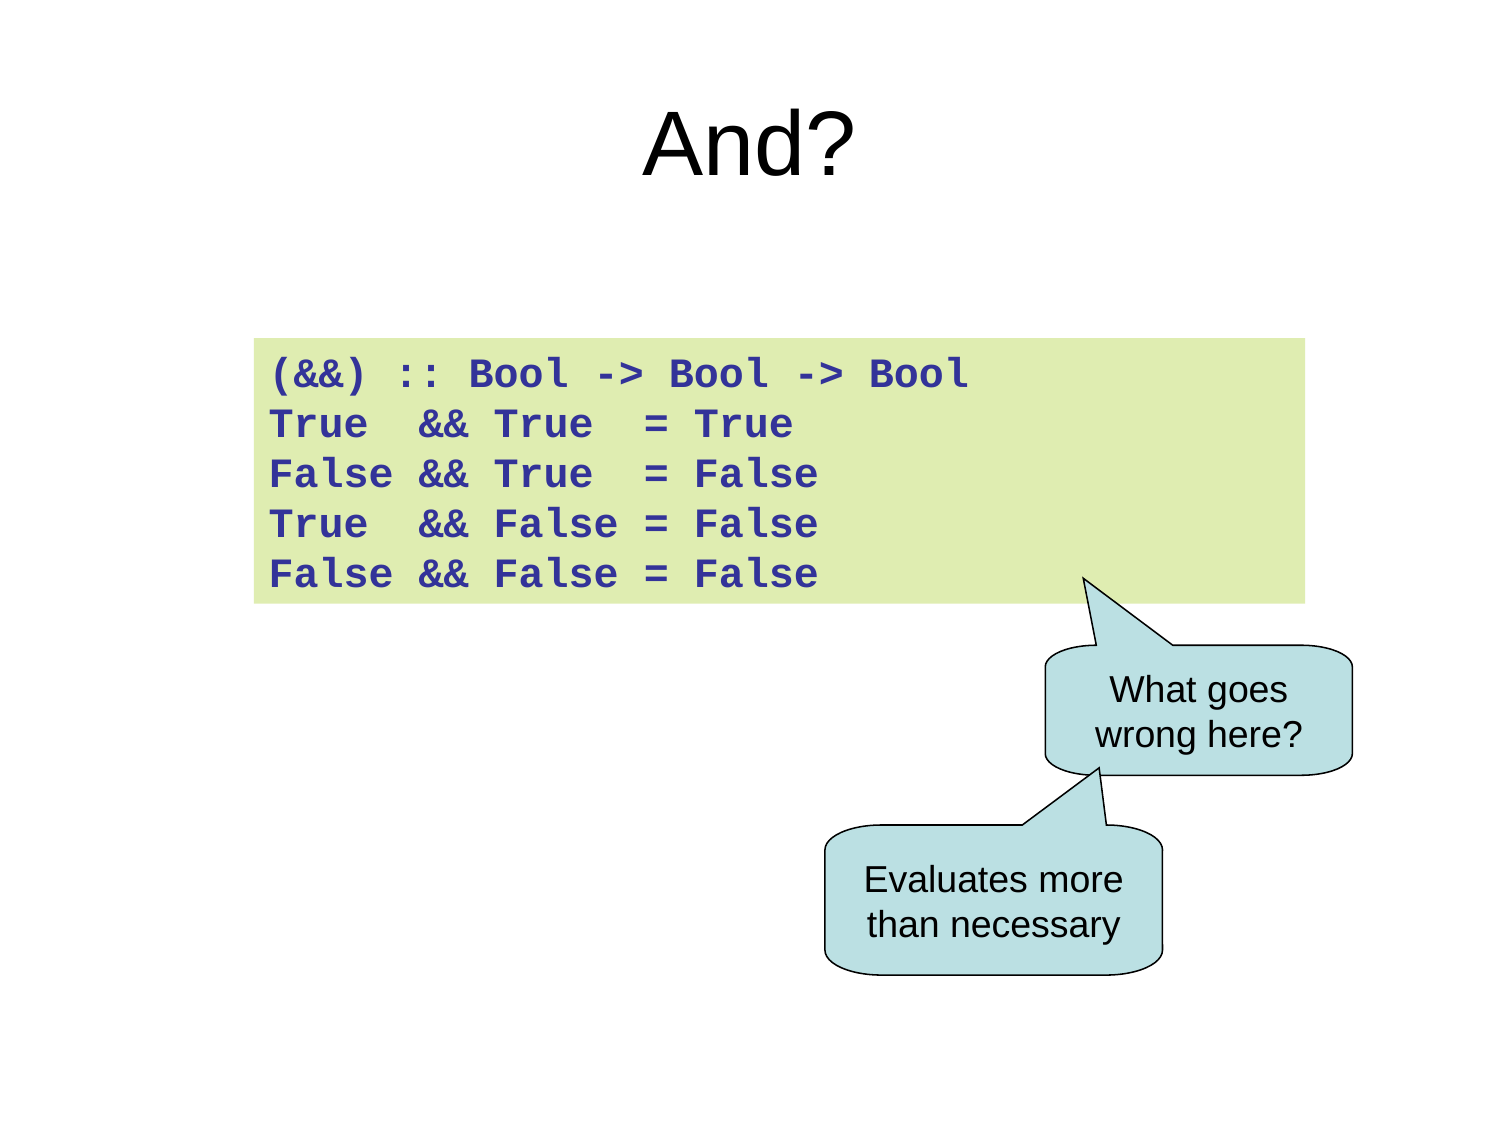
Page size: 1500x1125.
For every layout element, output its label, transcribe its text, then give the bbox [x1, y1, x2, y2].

text_box (&&) :: Bool -> Bool -> Bool True && True = True False && True = False True && False = False False && False = False [253, 338, 1306, 604]
text_box Evaluates more than necessary [824, 767, 1163, 976]
title And? [75, 45, 1426, 233]
text_box What goes wrong here? [1045, 578, 1353, 776]
